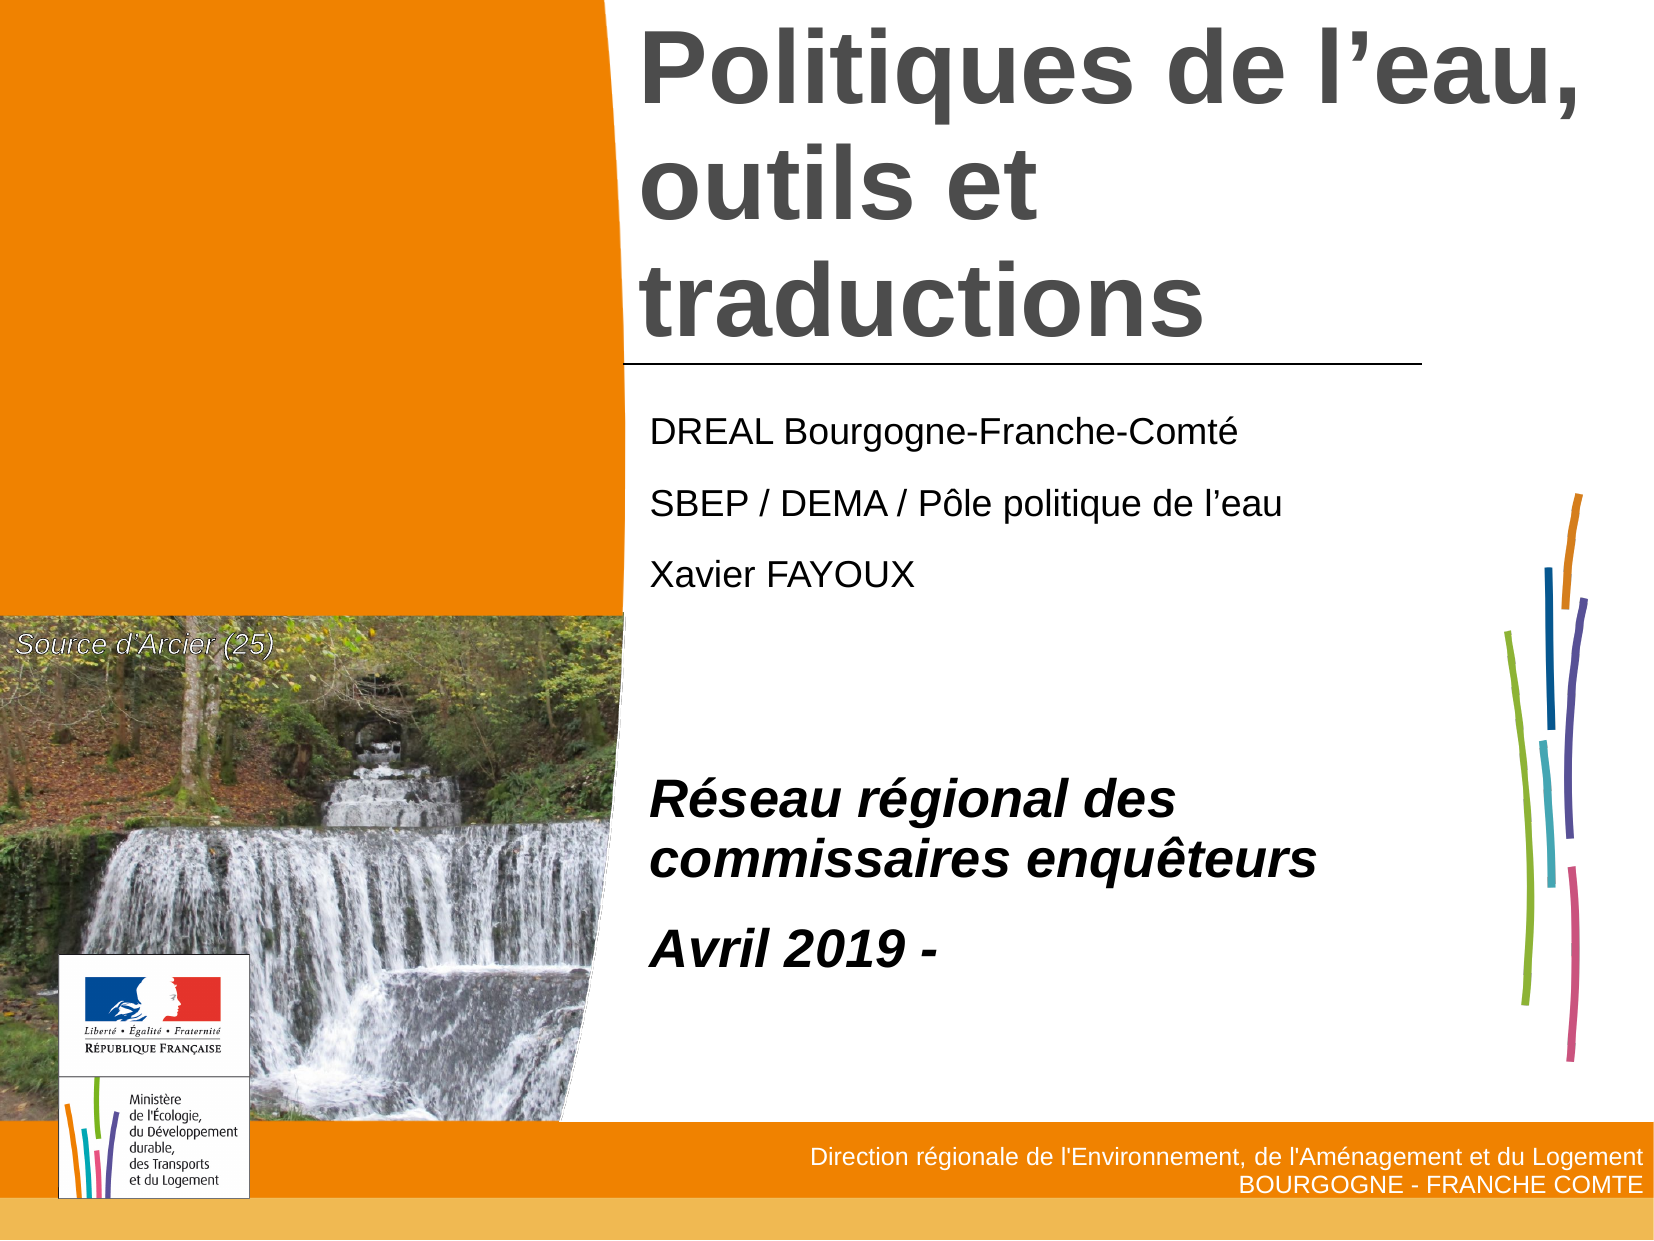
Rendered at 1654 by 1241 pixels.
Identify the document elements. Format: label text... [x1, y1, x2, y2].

picture [0, 0, 1654, 1240]
text_box Source d’Arcier (25) [0, 620, 502, 700]
text_box DREAL Bourgogne-Franche-Comté SBEP / DEMA / Pôle politique de l’eau Xavier FAYOUX Réseau régional des commissaires enquêteurs Avril 2019 - [649, 368, 1506, 1112]
title Politiques de l’eau, outils et traductions [638, 9, 1654, 358]
